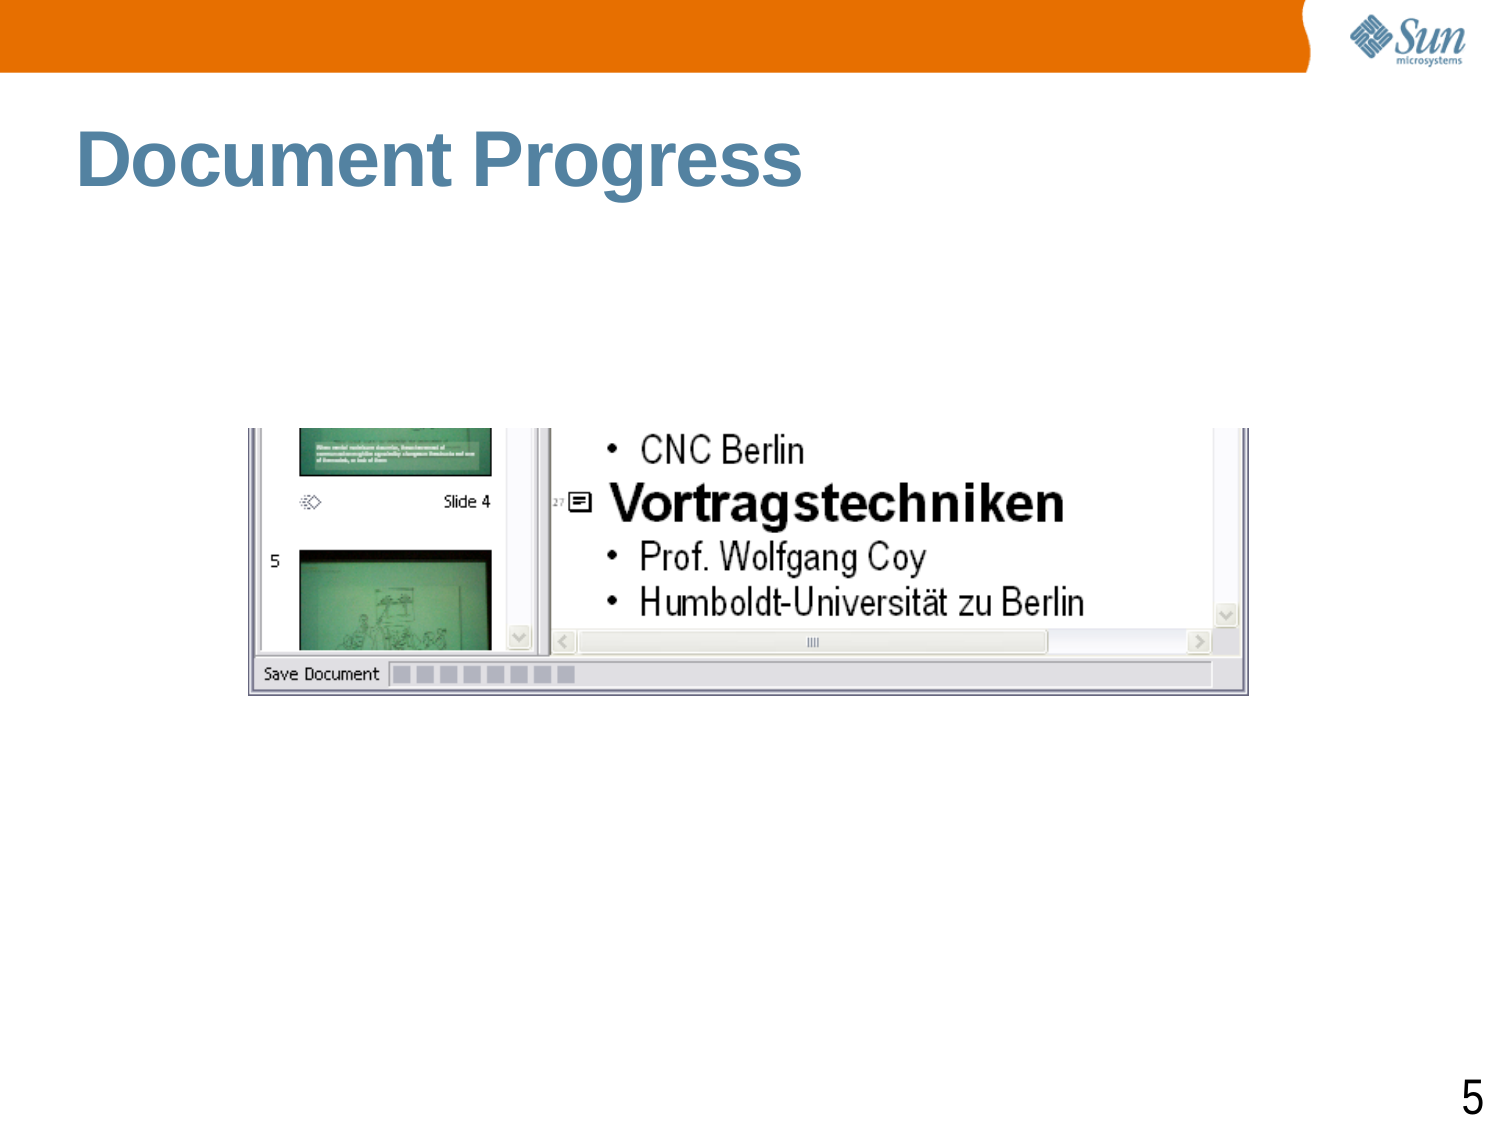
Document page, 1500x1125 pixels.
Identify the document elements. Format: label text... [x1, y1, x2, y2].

picture [0, 0, 1500, 75]
picture [248, 428, 1249, 696]
title Document Progress [75, 122, 1438, 228]
